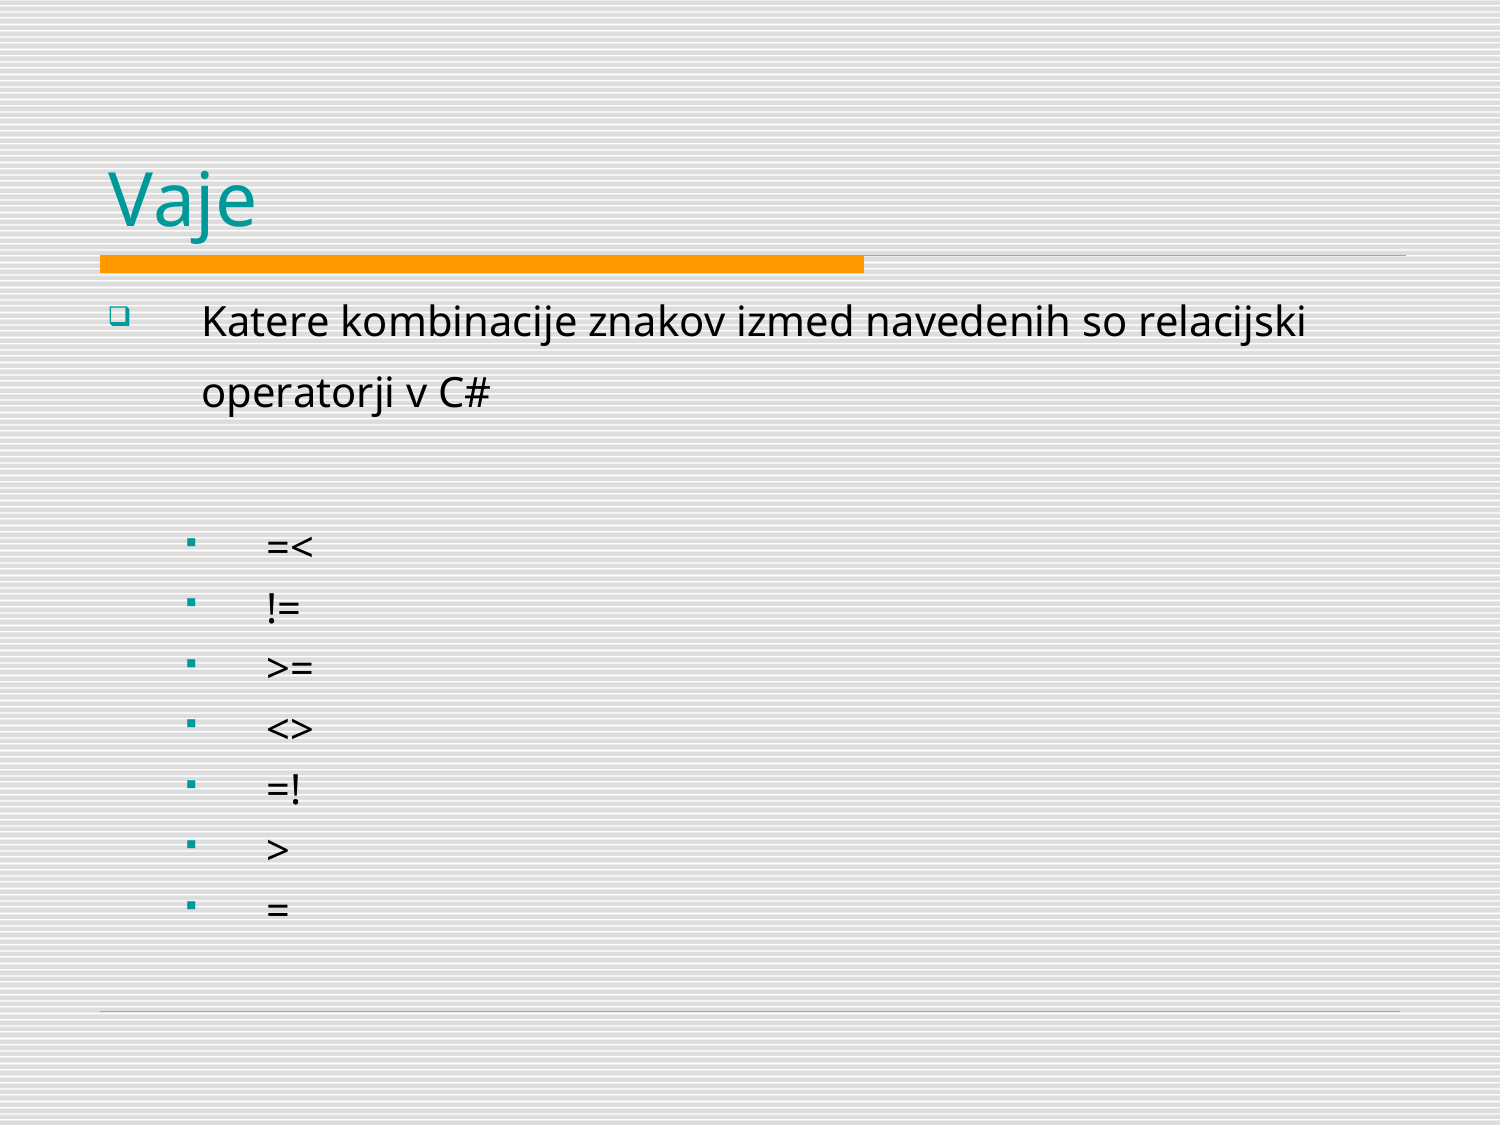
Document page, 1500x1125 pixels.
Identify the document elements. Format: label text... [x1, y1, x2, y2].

title Vaje [94, 49, 1407, 250]
picture [0, 0, 1500, 1125]
list Katere kombinacije znakov izmed navedenih so relacijski operatorji v C# =< != >= <> =! > = [92, 287, 1406, 988]
